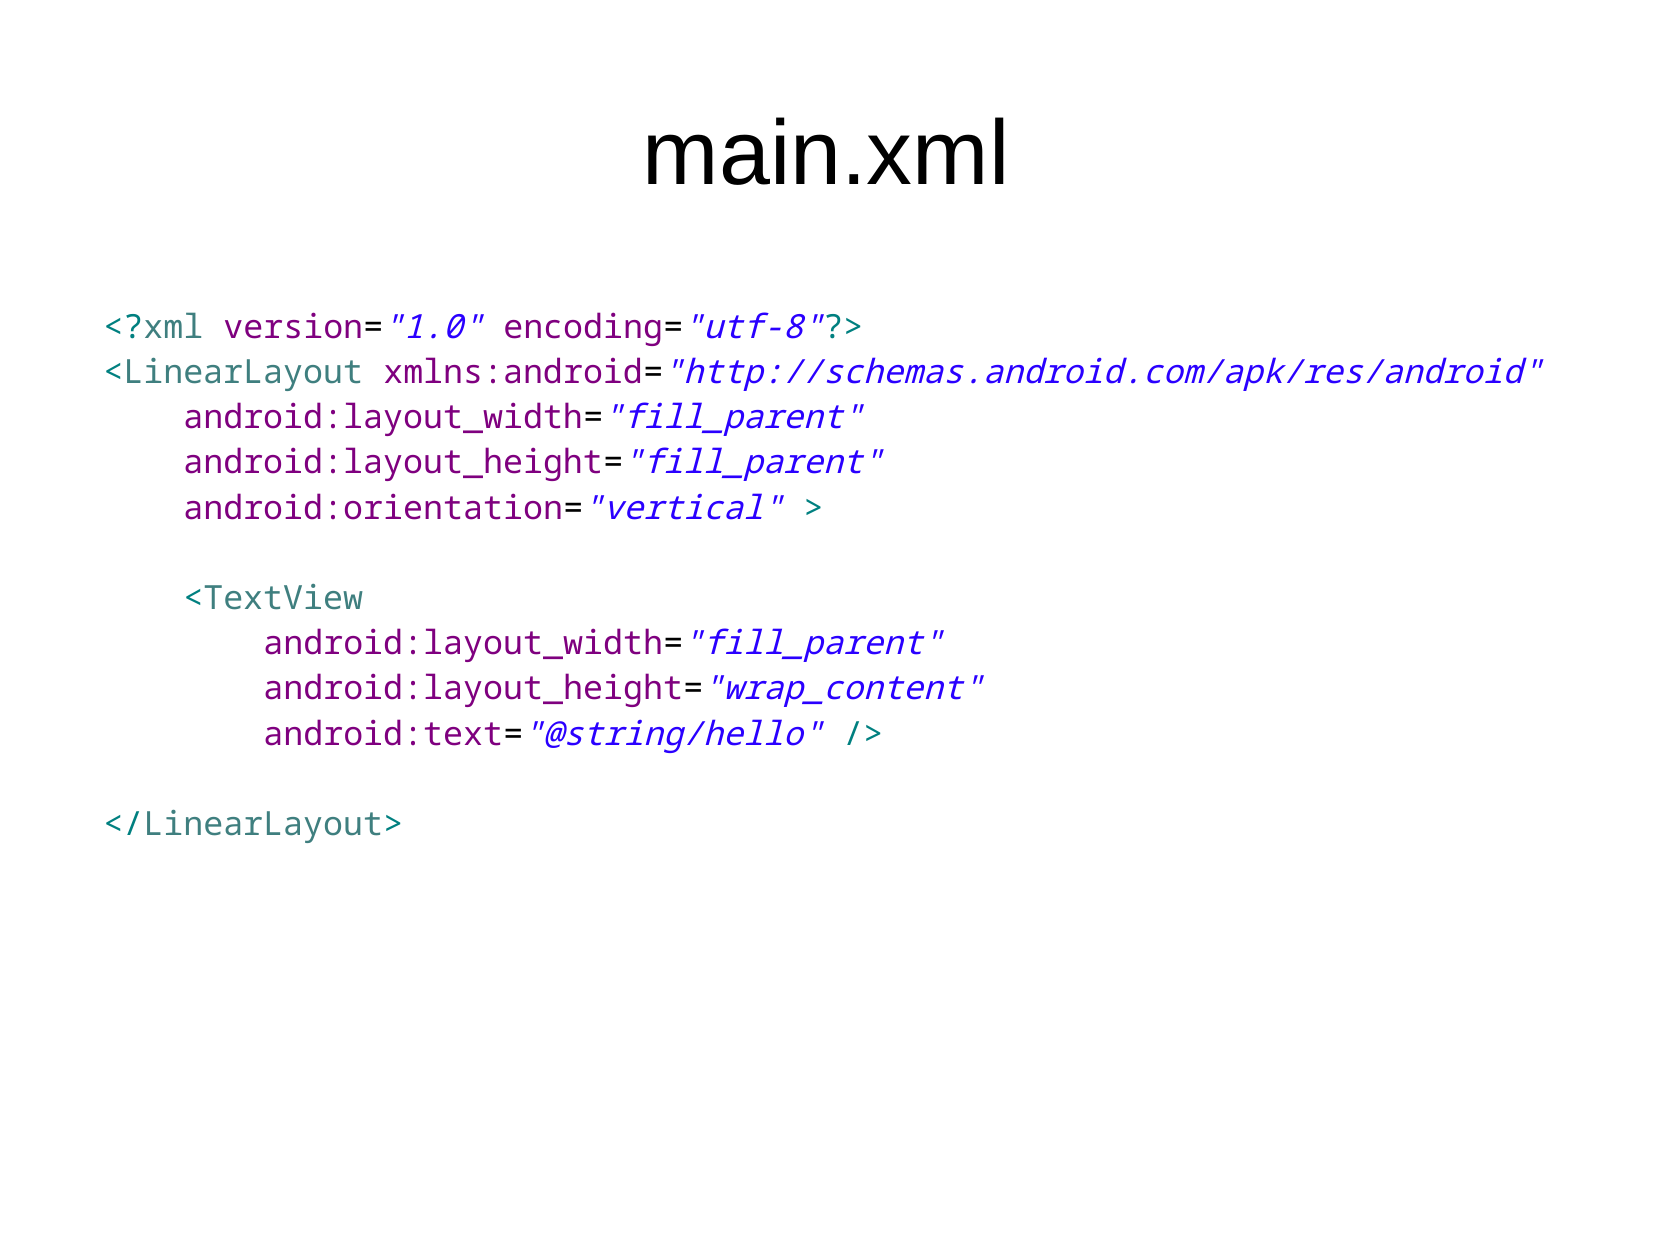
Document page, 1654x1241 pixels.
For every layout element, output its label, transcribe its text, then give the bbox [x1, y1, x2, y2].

text_box <?xml version="1.0" encoding="utf-8"?> <LinearLayout xmlns:android="http://schemas.android.com/apk/res/android" android:layout_width="fill_parent" android:layout_height="fill_parent" android:orientation="vertical" > <TextView android:layout_width="fill_parent" android:layout_height="wrap_content" android:text="@string/hello" /> </LinearLayout> [88, 295, 1625, 1152]
title main.xml [82, 49, 1571, 257]
